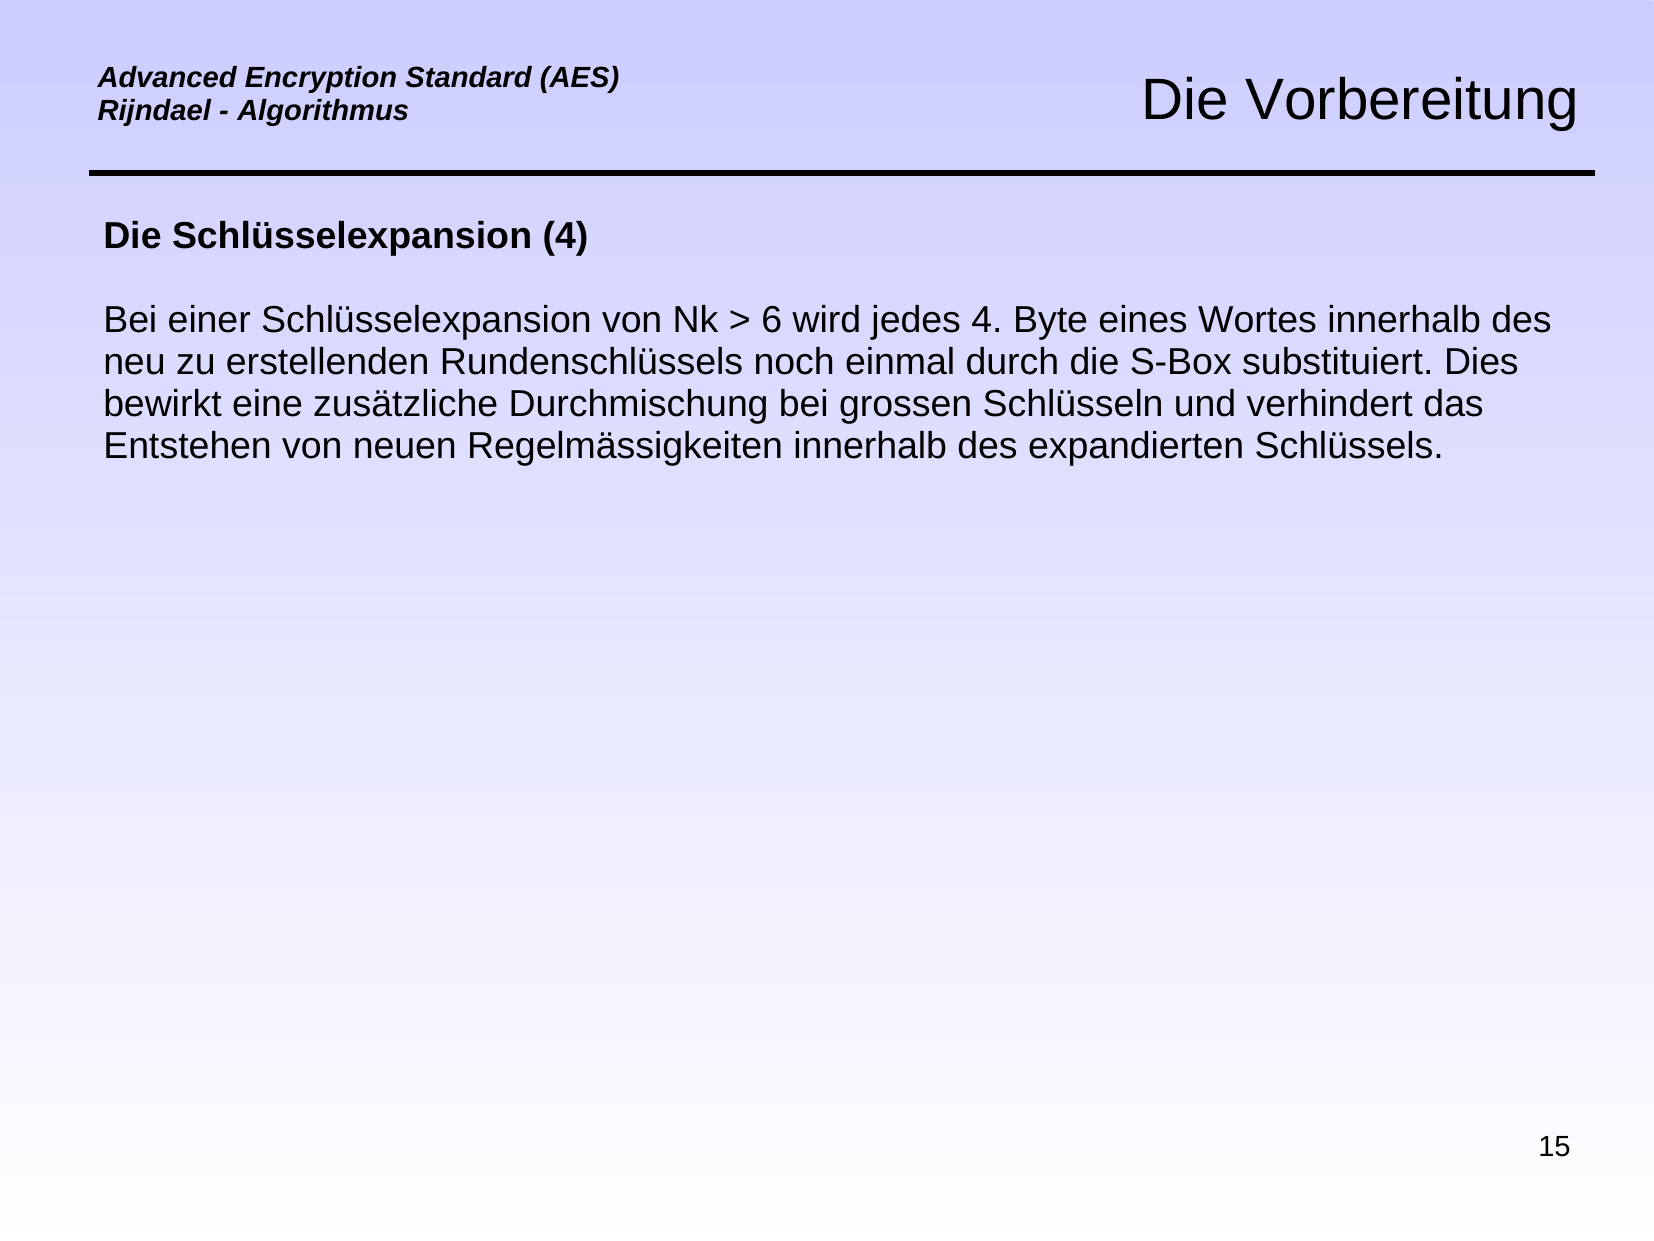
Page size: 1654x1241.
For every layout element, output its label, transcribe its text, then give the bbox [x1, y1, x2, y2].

text_box Die Vorbereitung [767, 59, 1595, 139]
text_box Advanced Encryption Standard (AES) Rijndael - Algorithmus [82, 29, 650, 159]
text_box Die Schlüsselexpansion (4) Bei einer Schlüsselexpansion von Nk > 6 wird jedes 4. Byte eines Wortes innerhalb des neu zu erstellenden Rundenschlüssels noch einmal durch die S-Box substituiert. Dies bewirkt eine zusätzliche Durchmischung bei grossen Schlüsseln und verhindert das Entstehen von neuen Regelmässigkeiten innerhalb des expandierten Schlüssels. [88, 206, 1595, 476]
